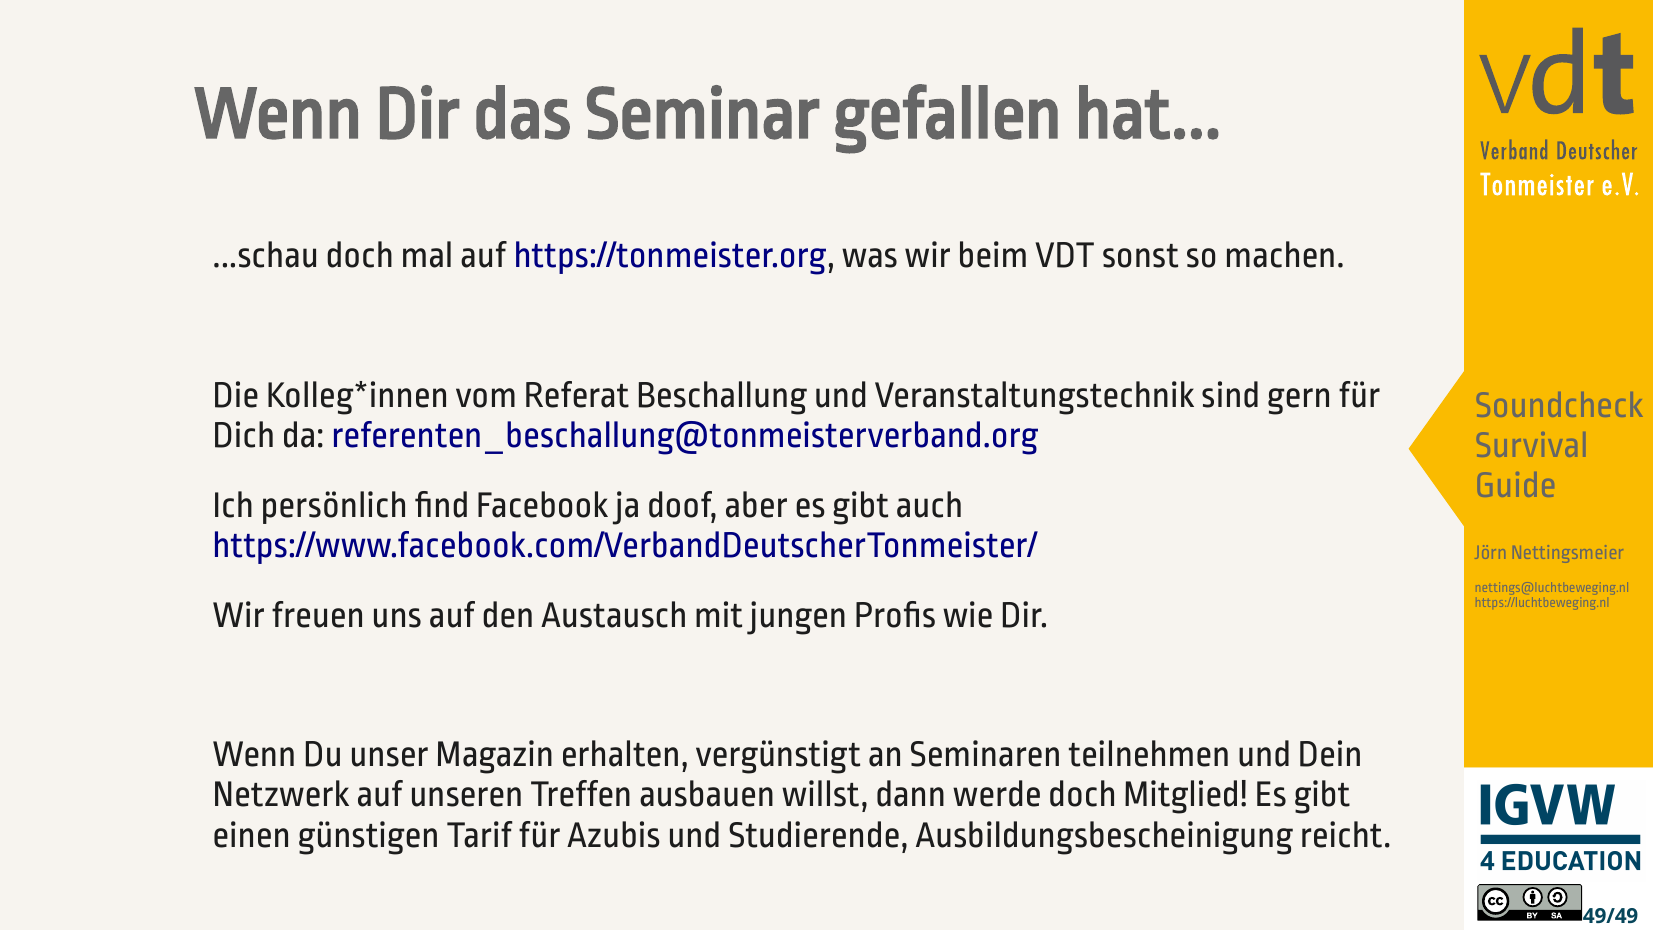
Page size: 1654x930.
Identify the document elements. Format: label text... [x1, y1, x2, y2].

title Wenn Dir das Seminar gefallen hat... [82, 37, 1335, 193]
picture [1477, 780, 1646, 882]
list ...schau doch mal auf https://tonmeister.org, was wir beim VDT sonst so machen. Die Kolleg*innen vom Referat Beschallung und Veranstaltungstechnik sind gern für Dich da: referenten_beschallung@tonmeisterverband.org Ich persönlich find Facebook ja doof, aber es gibt auch https://www.facebook.com/VerbandDeutscherTonmeister/ Wir freuen uns auf den Austausch mit jungen Profis wie Dir. Wenn Du unser Magazin erhalten, vergünstigt an Seminaren teilnehmen und Dein Netzwerk auf unseren Treffen ausbauen willst, dann werde doch Mitglied! Es gibt einen günstigen Tarif für Azubis und Studierende, Ausbildungsbescheinigung reicht. [141, 236, 1394, 905]
